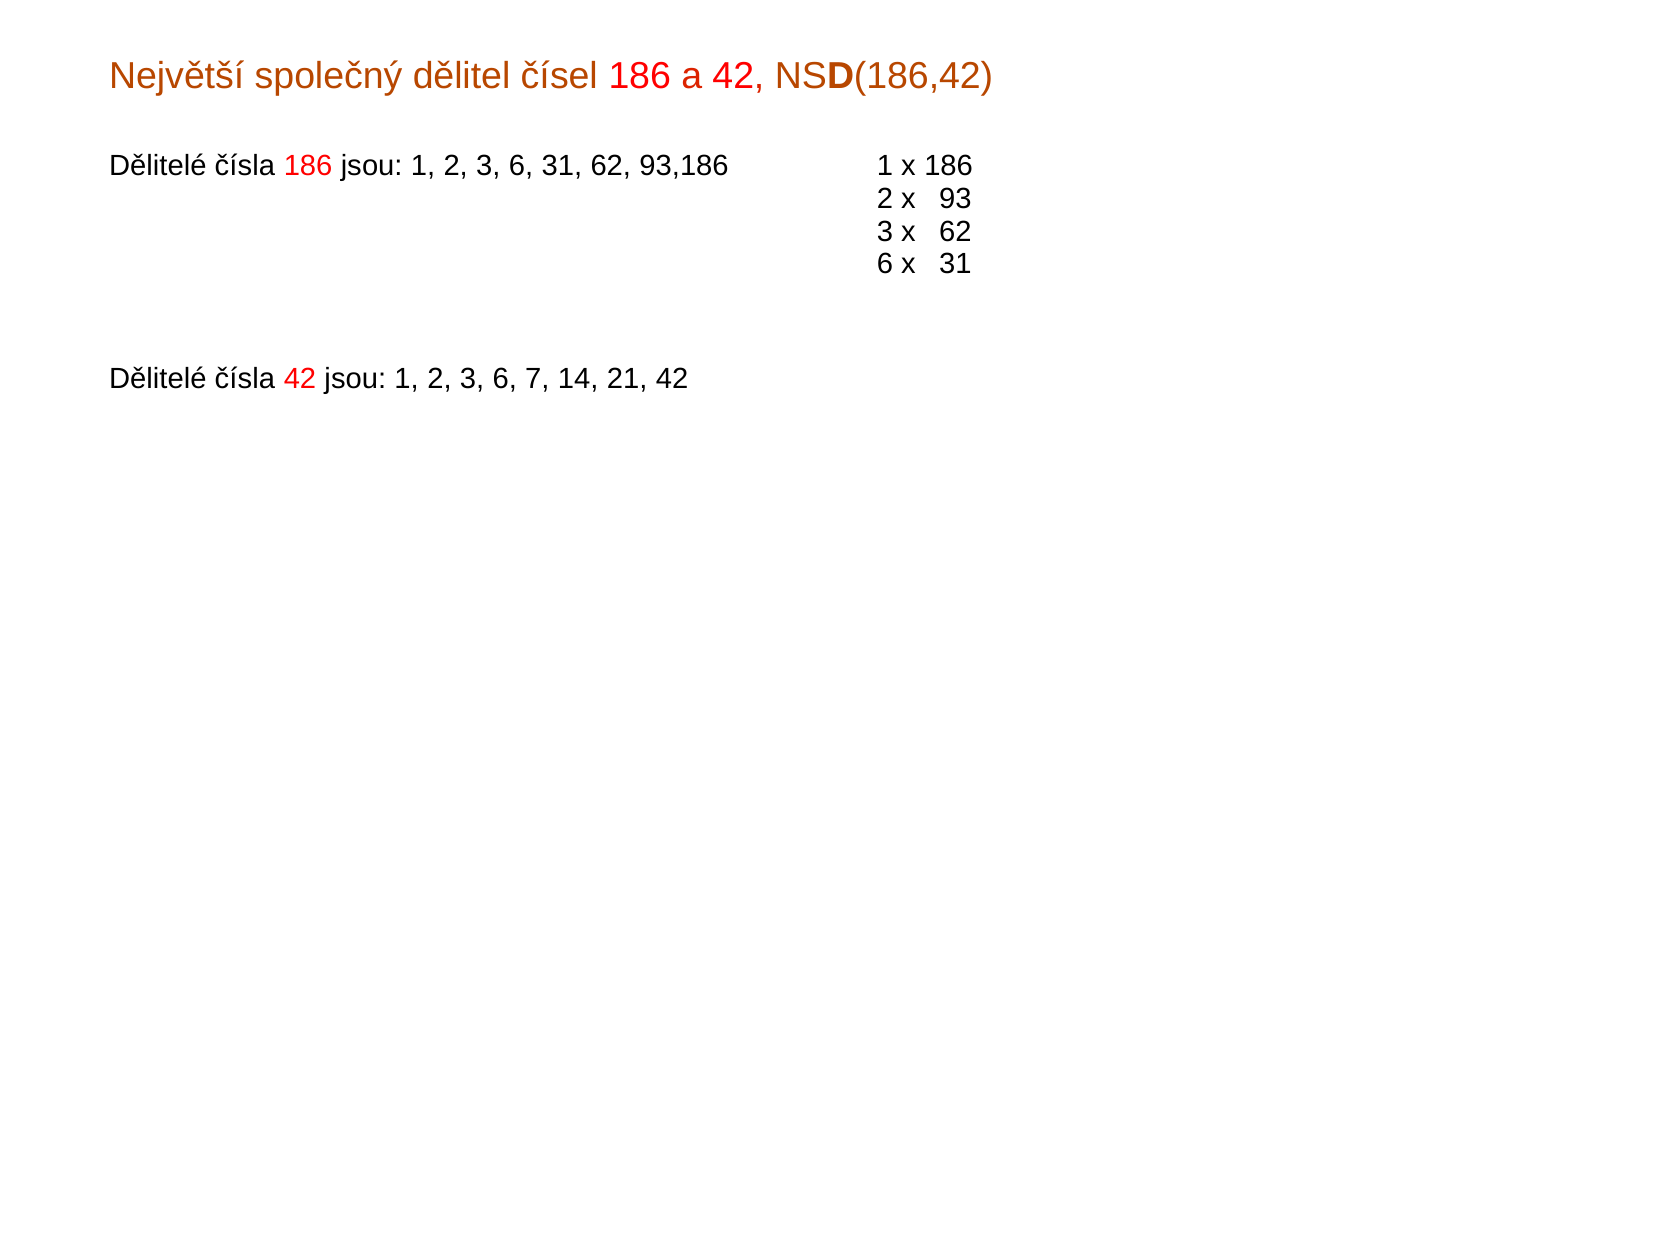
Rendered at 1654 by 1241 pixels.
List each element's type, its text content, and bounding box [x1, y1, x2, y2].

text_box Dělitelé čísla 186 jsou: 1, 2, 3, 6, 31, 62, 93,186 [94, 141, 756, 190]
text_box 1 x 186 2 x x93 3 x x62 6 x x31 [862, 141, 1004, 343]
text_box Dělitelé čísla 42 jsou: 1, 2, 3, 6, 7, 14, 21, 42 [94, 354, 756, 402]
text_box Největší společný dělitel čísel 186 a 42, NSD(186,42) [94, 47, 1607, 142]
